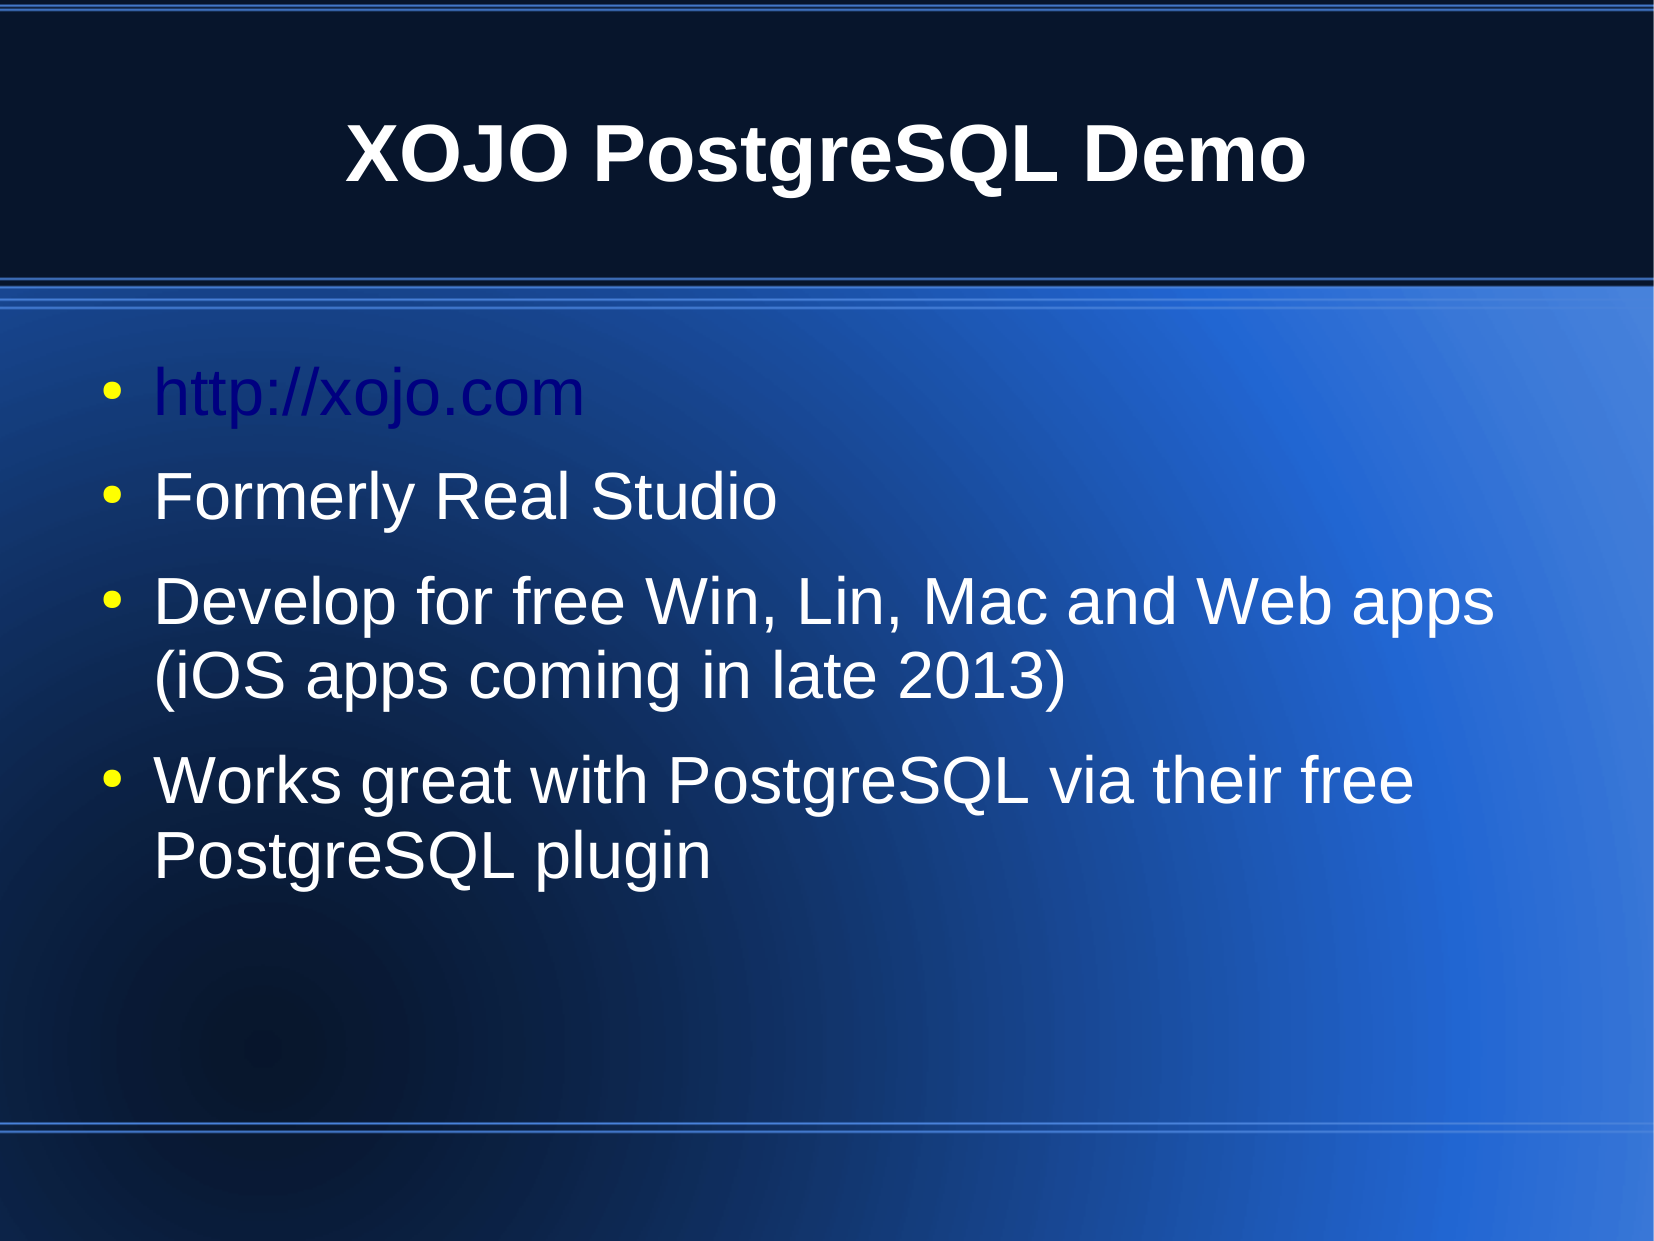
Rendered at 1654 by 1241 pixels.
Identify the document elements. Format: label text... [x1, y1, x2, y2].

title XOJO PostgreSQL Demo [82, 49, 1571, 257]
list http://xojo.com Formerly Real Studio Develop for free Win, Lin, Mac and Web apps (iOS apps coming in late 2013) Works great with PostgreSQL via their free PostgreSQL plugin [82, 355, 1571, 1075]
picture [0, 0, 1654, 1241]
